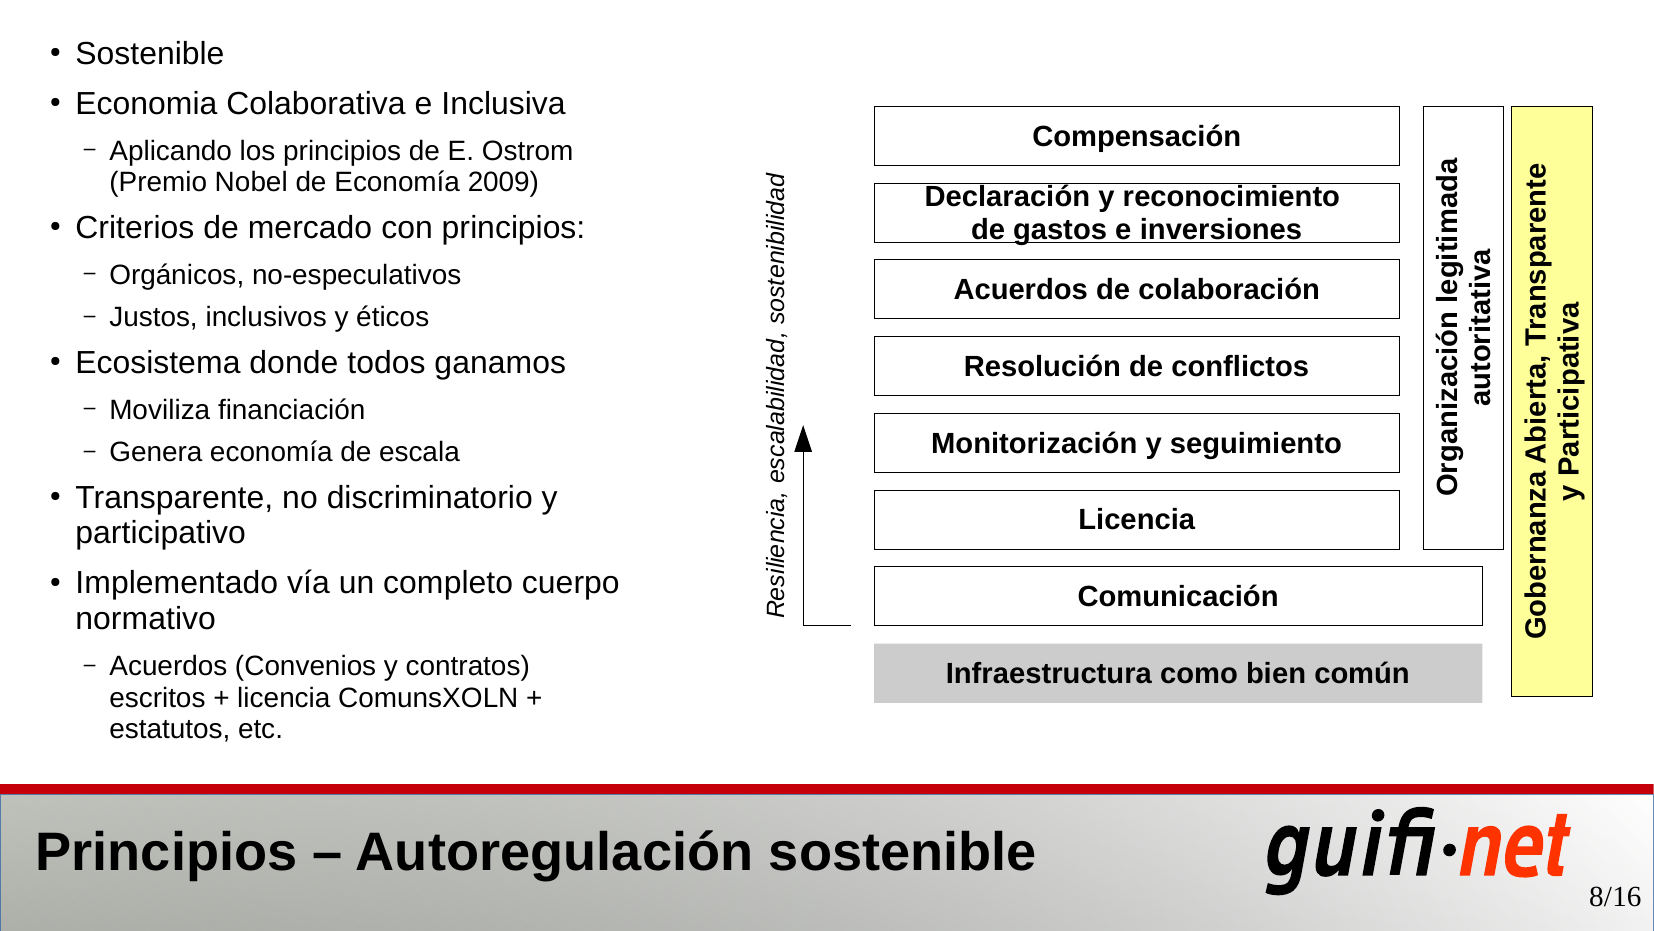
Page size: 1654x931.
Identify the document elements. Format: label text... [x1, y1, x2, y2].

text_box Comunicación [874, 566, 1483, 626]
text_box Infraestructura como bien común [874, 643, 1483, 703]
text_box Licencia [874, 490, 1400, 550]
list Sostenible Economia Colaborativa e Inclusiva Aplicando los principios de E. Ostrom (Premio Nobel de Economía 2009) Criterios de mercado con principios: Orgánicos, no-especulativos Justos, inclusivos y éticos Ecosistema donde todos ganamos Moviliza financiación Genera economía de escala Transparente, no discriminatorio y participativo Implementado vía un completo cuerpo normativo Acuerdos (Convenios y contratos) escritos + licencia ComunsXOLN + estatutos, etc. [41, 35, 626, 756]
text_box Organización legitimada autoritativa [1423, 106, 1504, 550]
text_box Acuerdos de colaboración [874, 259, 1400, 319]
text_box Declaración y reconocimiento de gastos e inversiones [874, 183, 1400, 243]
text_box Resolución de conflictos [874, 336, 1400, 396]
text_box Gobernanza Abierta, Transparente y Participativa [1511, 106, 1593, 697]
title Principios – Autoregulación sostenible [35, 804, 1182, 898]
text_box Resiliencia, escalabilidad, sostenibilidad [754, 141, 804, 634]
text_box Compensación [874, 106, 1400, 166]
text_box Monitorización y seguimiento [874, 413, 1400, 473]
